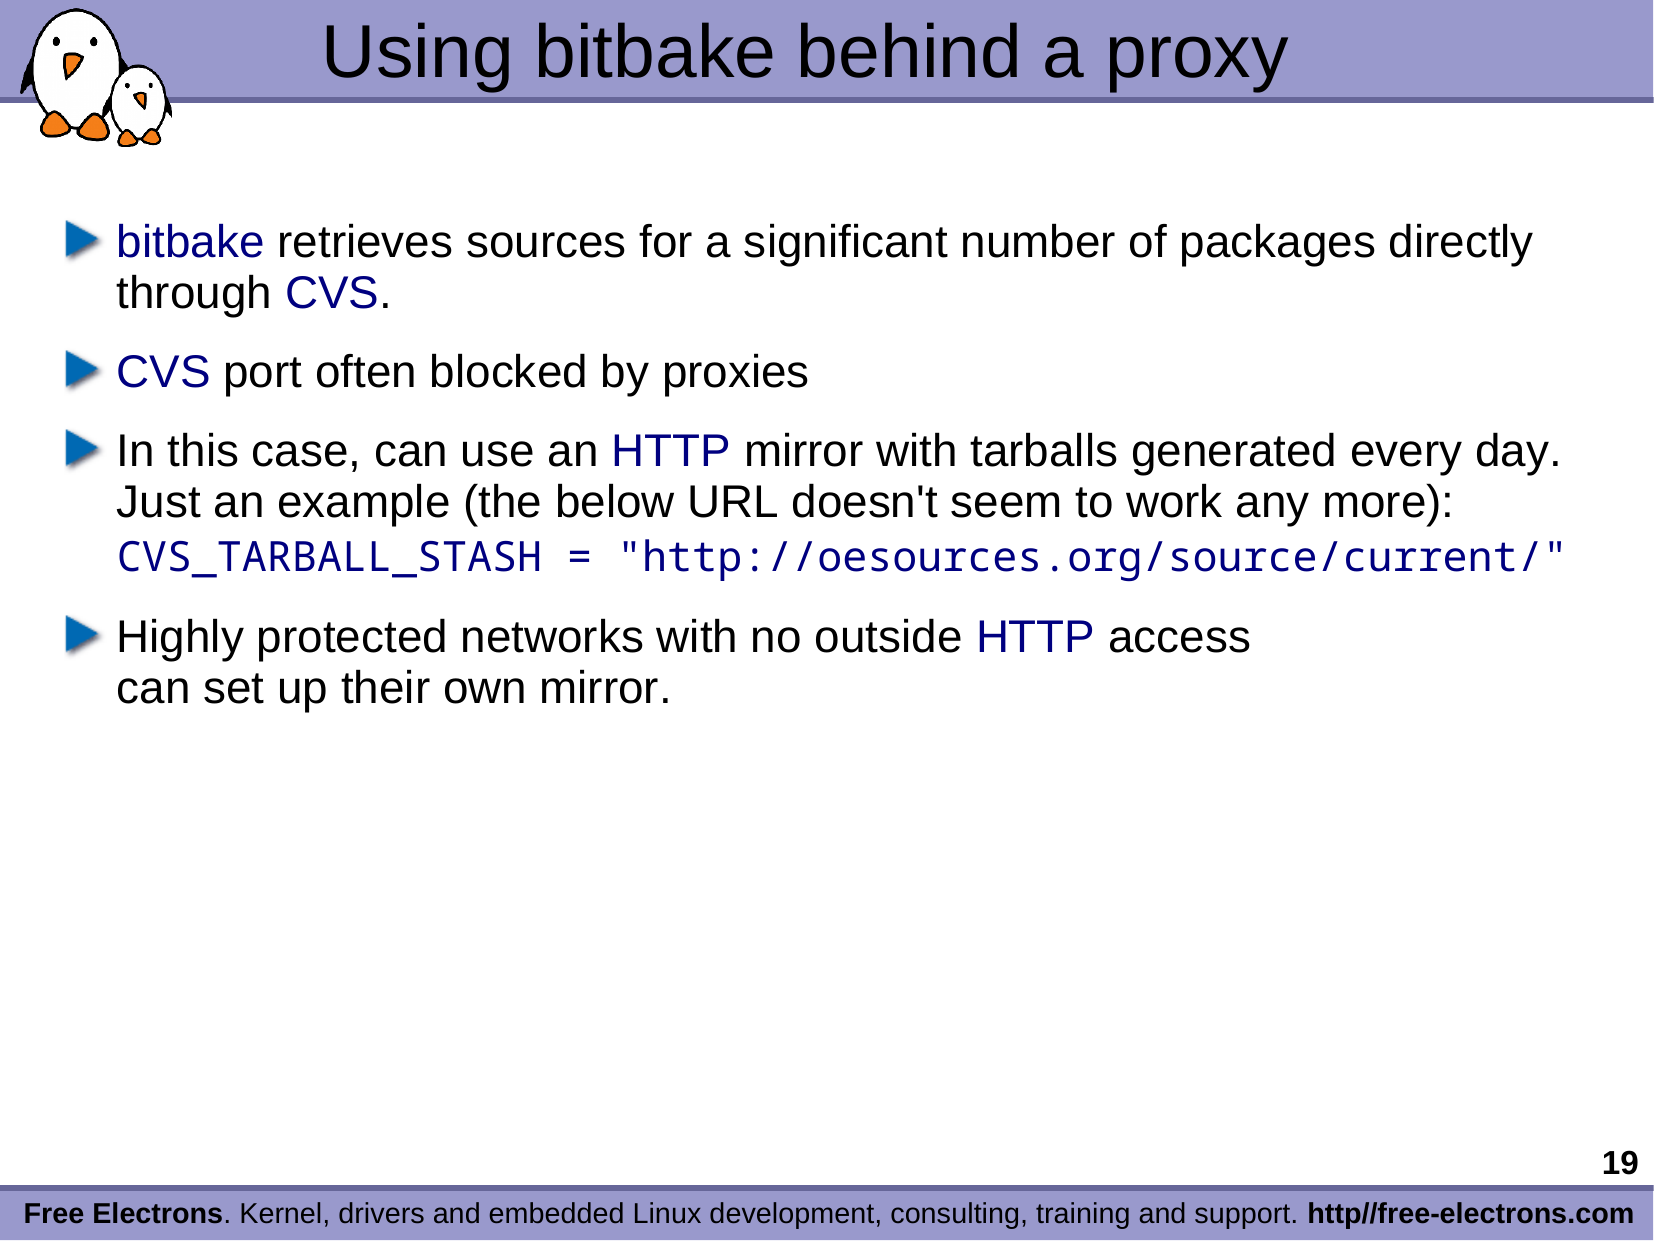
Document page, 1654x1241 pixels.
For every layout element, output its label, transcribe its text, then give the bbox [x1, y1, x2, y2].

title Using bitbake behind a proxy [60, 0, 1551, 104]
list bitbake retrieves sources for a significant number of packages directly through CVS. CVS port often blocked by proxies In this case, can use an HTTP mirror with tarballs generated every day. Just an example (the below URL doesn't seem to work any more): CVS_TARBALL_STASH = "http://oesources.org/source/current/" Highly protected networks with no outside HTTP access can set up their own mirror. [46, 216, 1600, 1066]
picture [20, 8, 172, 147]
